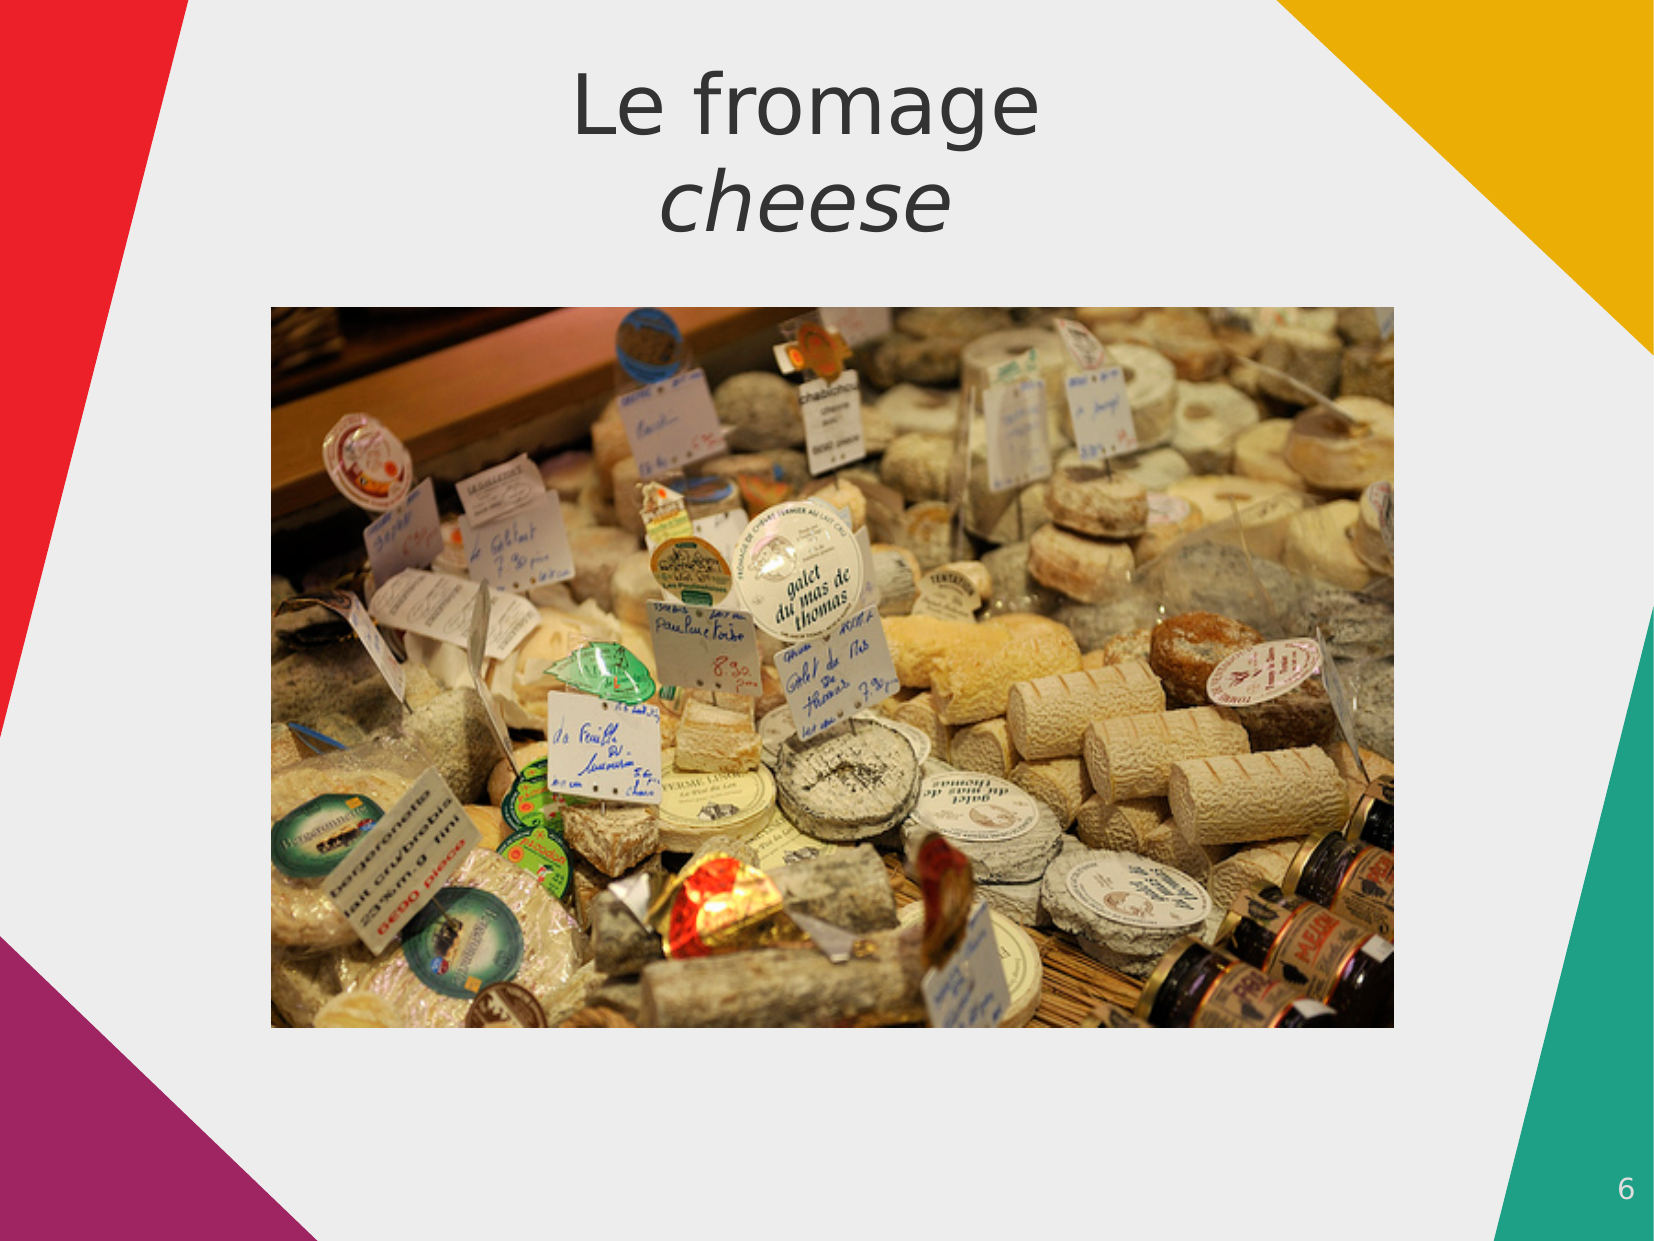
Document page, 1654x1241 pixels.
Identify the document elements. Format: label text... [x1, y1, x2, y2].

picture [271, 307, 1394, 1028]
title Le fromage cheese [99, 57, 1512, 349]
